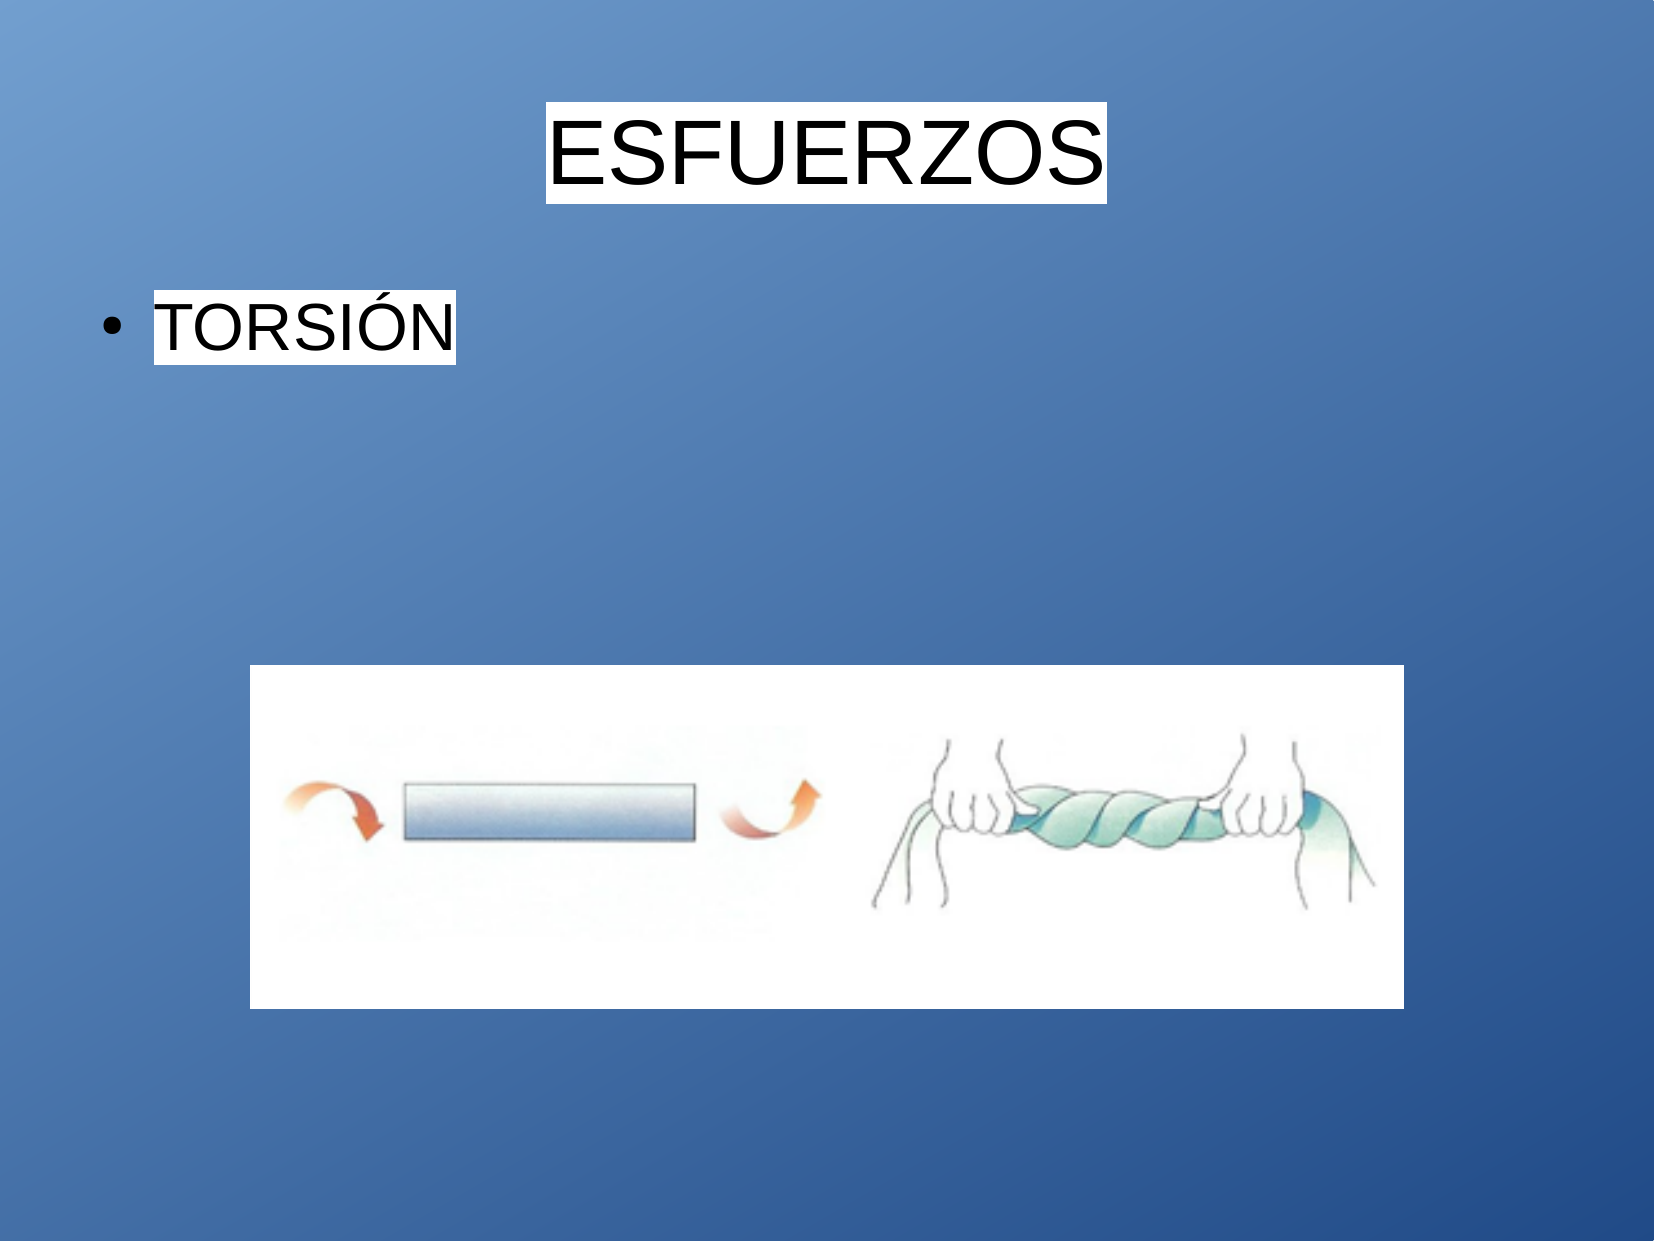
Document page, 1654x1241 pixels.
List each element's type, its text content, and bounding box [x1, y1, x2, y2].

title ESFUERZOS [82, 49, 1571, 257]
picture [250, 665, 1404, 1009]
list TORSIÓN [82, 290, 1571, 634]
